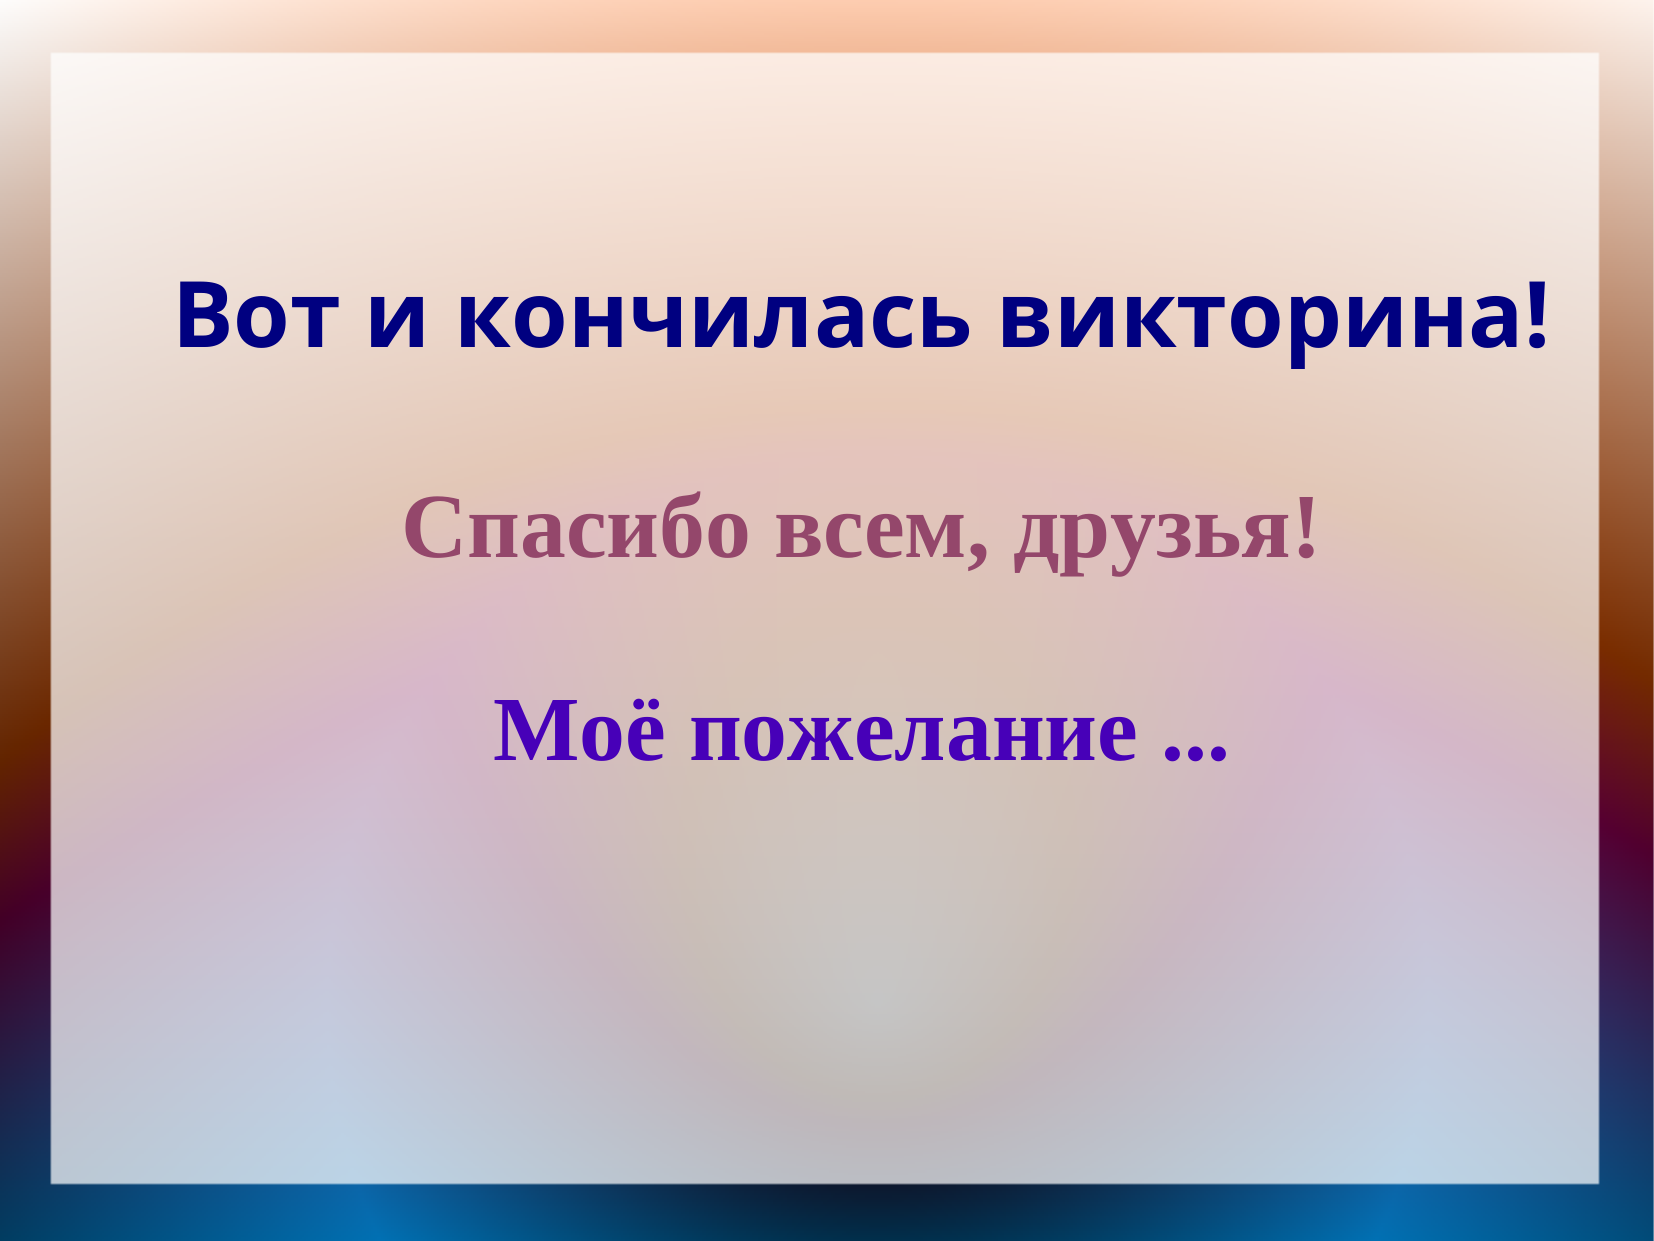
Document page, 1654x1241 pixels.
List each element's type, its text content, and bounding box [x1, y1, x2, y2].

picture [0, 0, 1654, 1241]
title Вот и кончилась викторина! Спасибо всем, друзья! Моё пожелание ... [118, 248, 1607, 1087]
